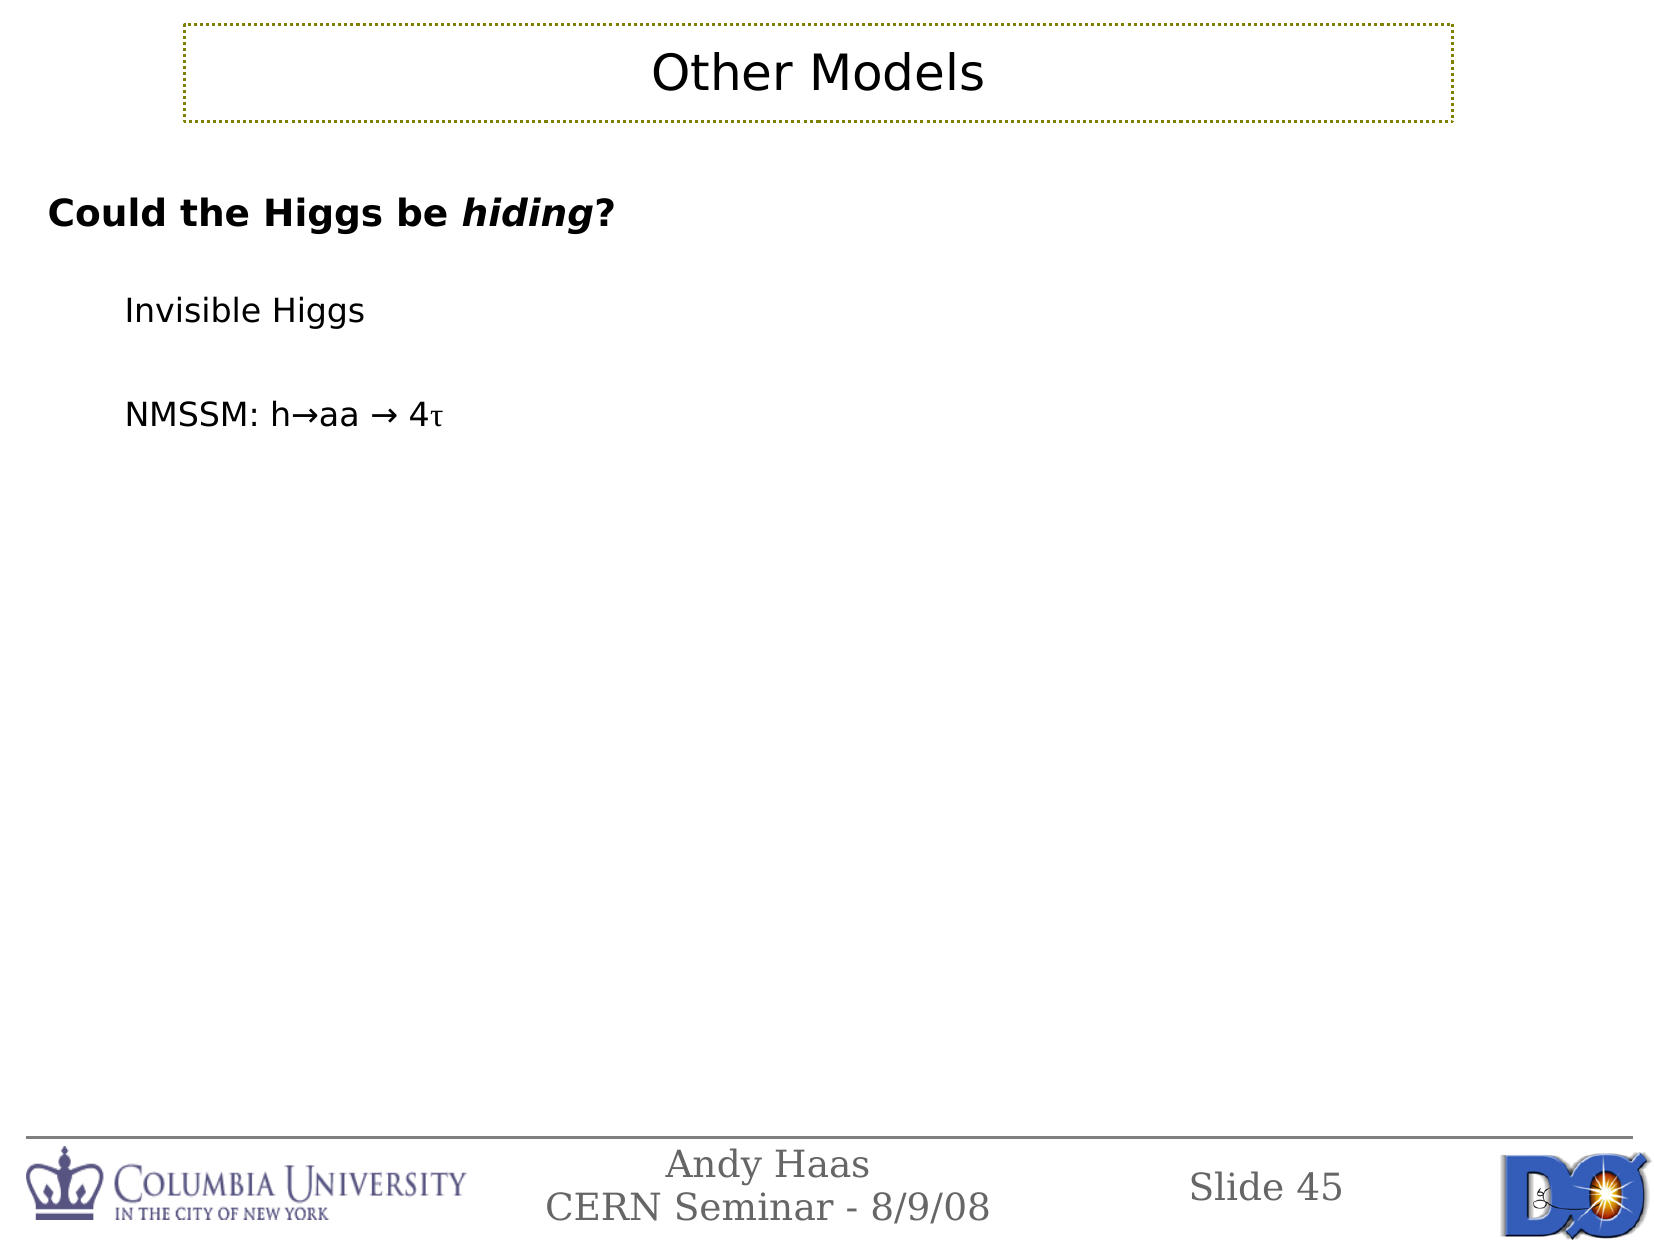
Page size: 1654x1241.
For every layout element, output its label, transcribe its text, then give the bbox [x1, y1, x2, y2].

list Could the Higgs be hiding? Invisible Higgs NMSSM: h→aa → 4τ [30, 140, 914, 1125]
title Other Models [184, 24, 1453, 122]
picture [1497, 1149, 1654, 1241]
